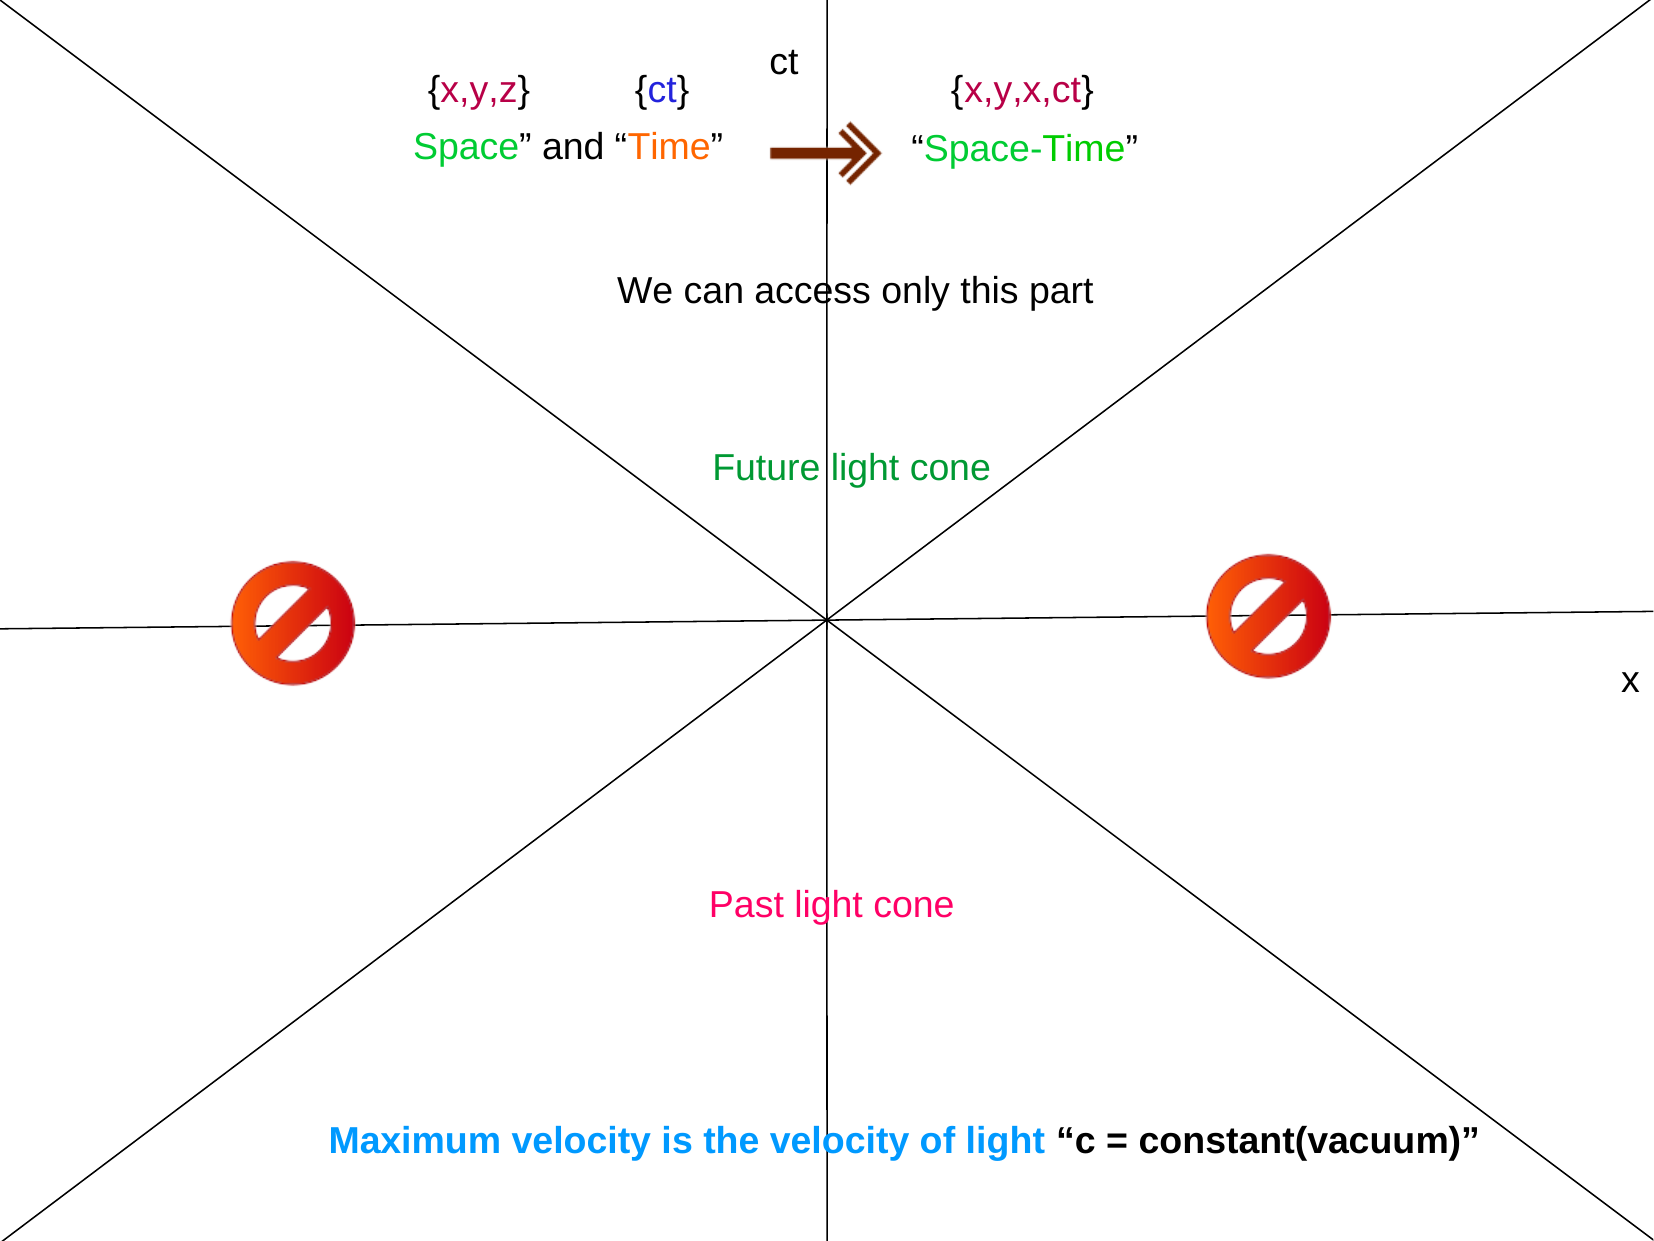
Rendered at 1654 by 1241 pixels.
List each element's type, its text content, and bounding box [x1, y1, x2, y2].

text_box x [1606, 649, 1654, 707]
text_box Future light cone [655, 436, 880, 494]
text_box Space” and “Time” [398, 118, 739, 176]
picture [767, 119, 886, 189]
text_box Past light cone [673, 873, 819, 931]
picture [1180, 524, 1360, 703]
text_box {x,y,z} {ct} {x,y,x,ct} [413, 60, 1122, 119]
text_box We can access only this part [602, 259, 1109, 317]
picture [205, 531, 384, 710]
text_box ct [754, 31, 814, 60]
text_box Maximum velocity is the velocity of light “c = constant(vacuum)” [313, 1110, 1496, 1167]
text_box “Space-Time” [896, 118, 1152, 175]
